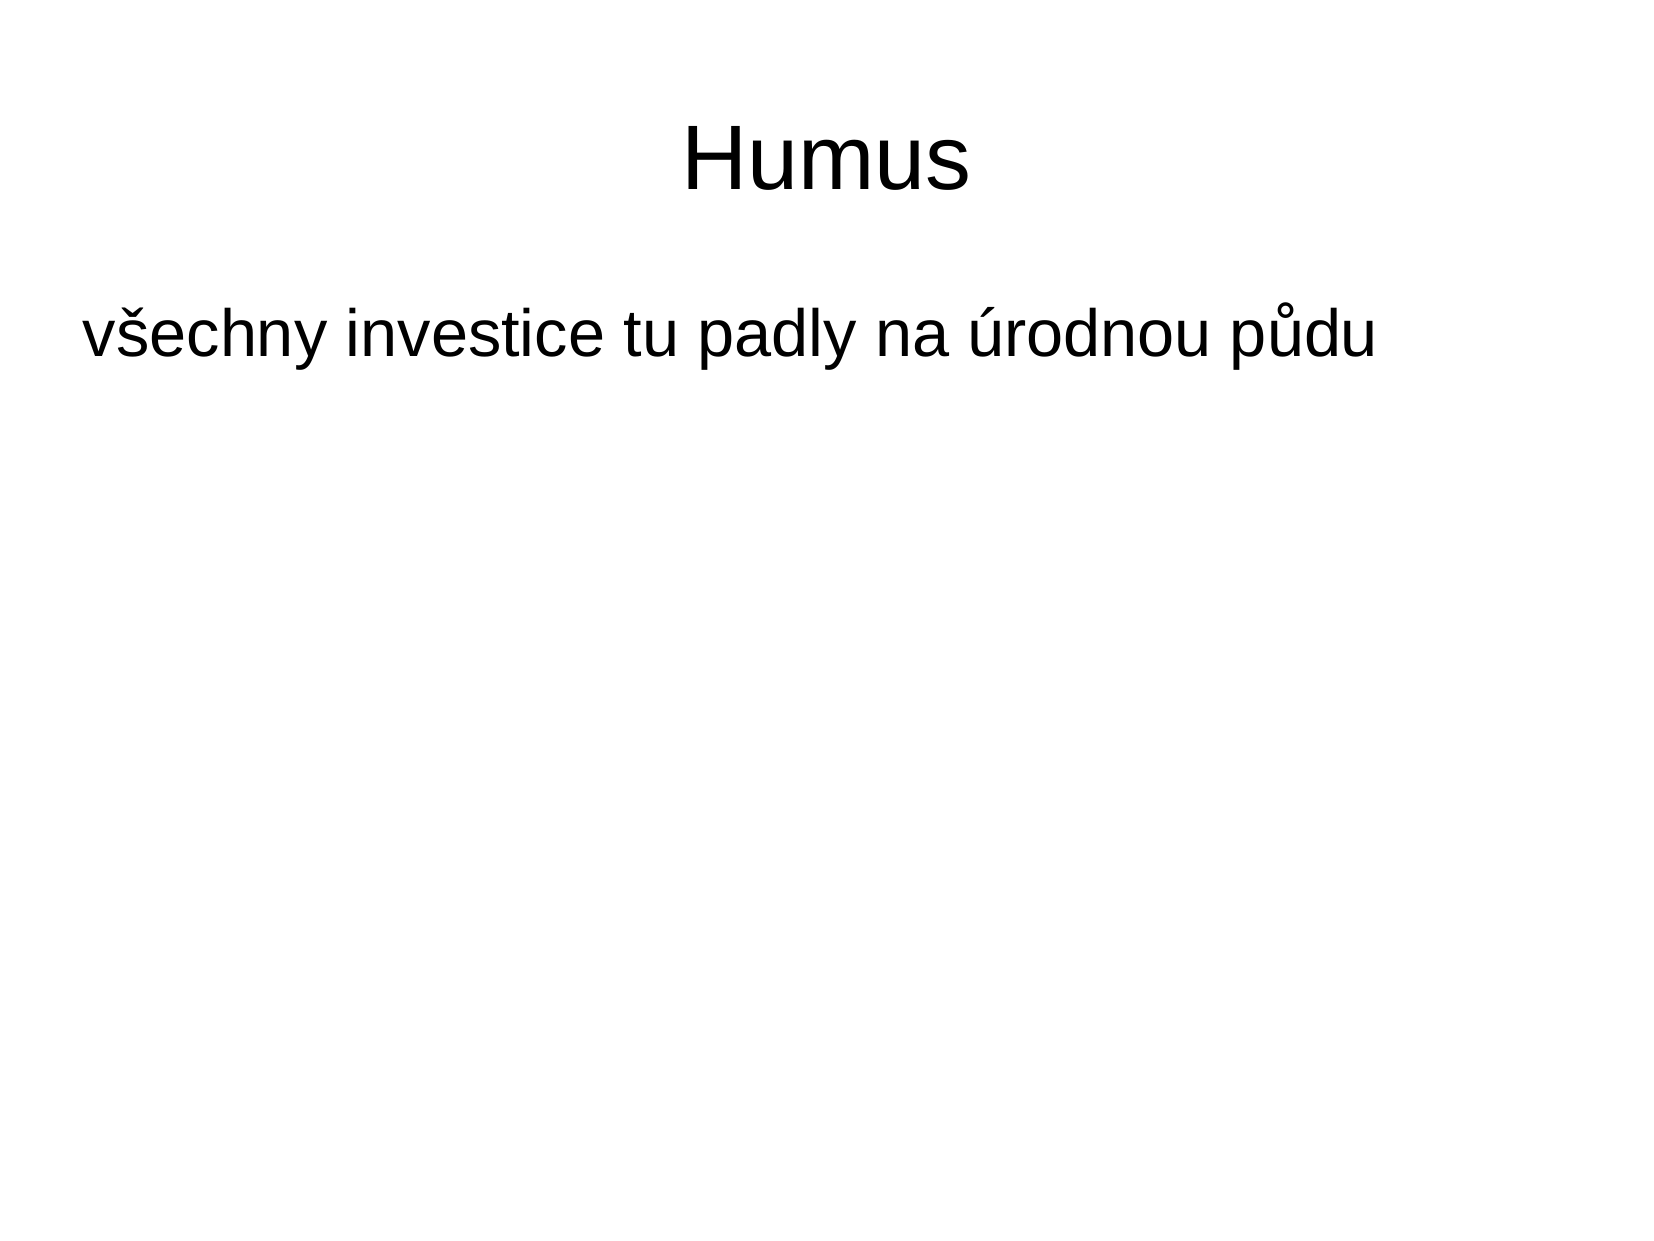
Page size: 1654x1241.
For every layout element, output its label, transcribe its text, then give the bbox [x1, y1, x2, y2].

title Humus [82, 49, 1571, 257]
list všechny investice tu padly na úrodnou půdu [82, 290, 1571, 1010]
